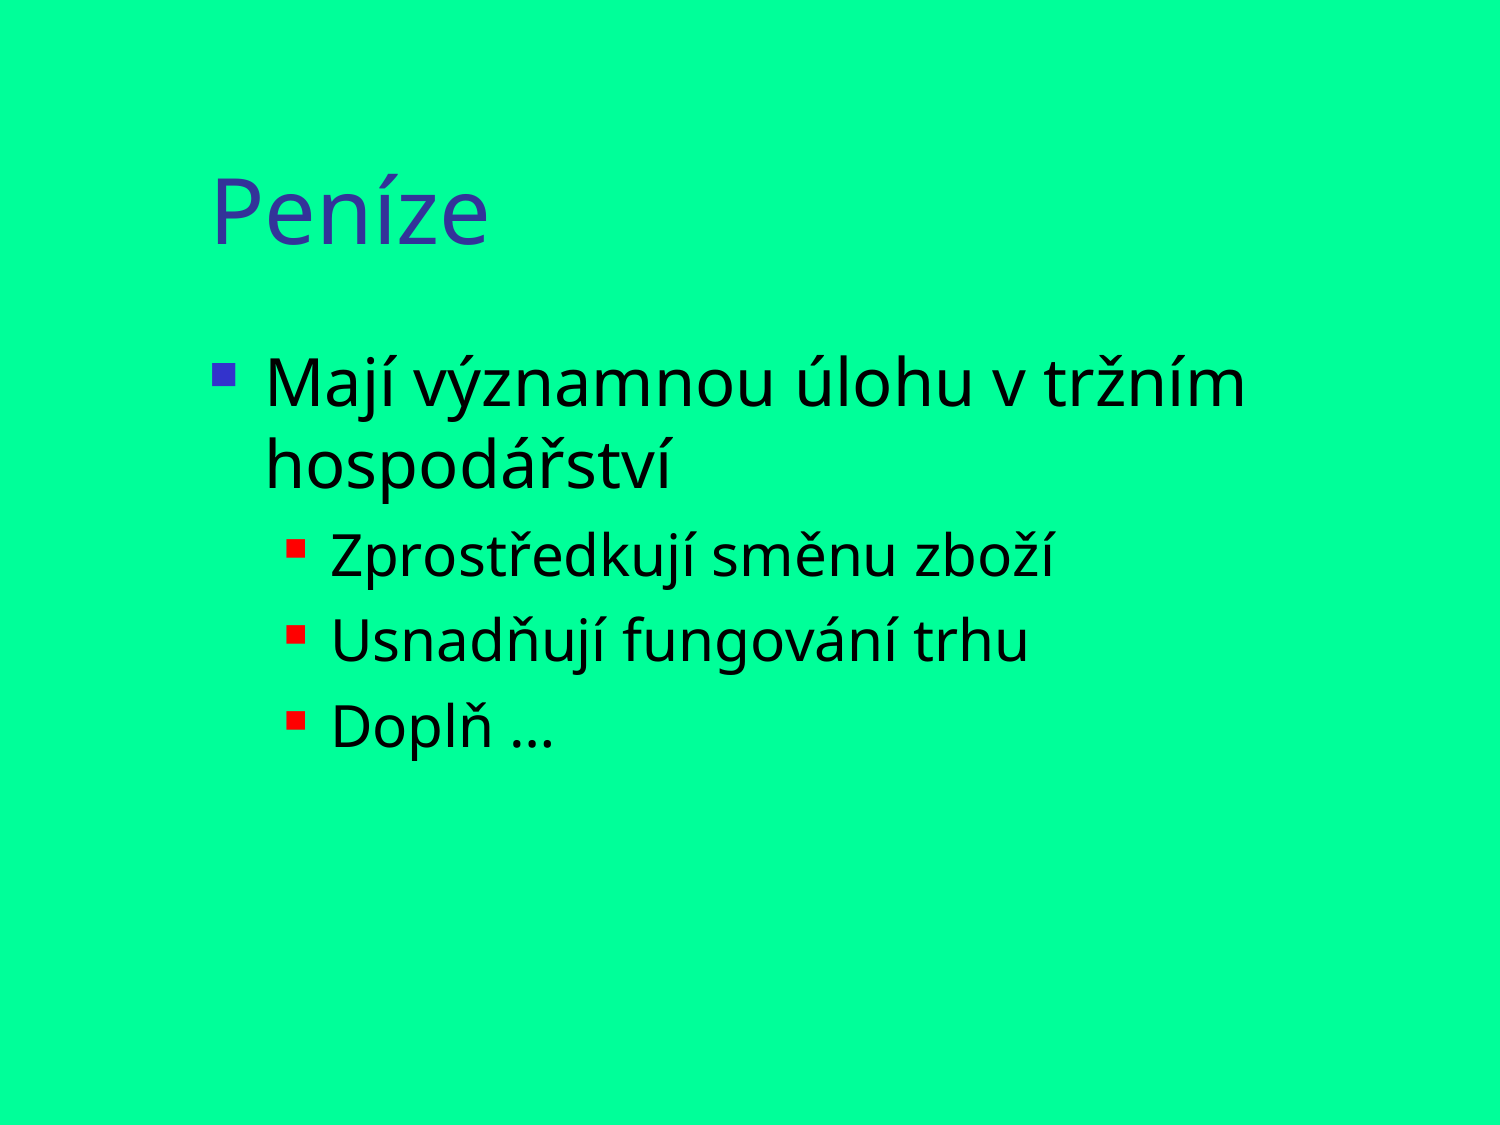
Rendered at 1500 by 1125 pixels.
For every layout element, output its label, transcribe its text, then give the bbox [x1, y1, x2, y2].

list Mají významnou úlohu v tržním hospodářství Zprostředkují směnu zboží Usnadňují fungování trhu Doplň … [193, 331, 1469, 1032]
title Peníze [194, 30, 1473, 271]
